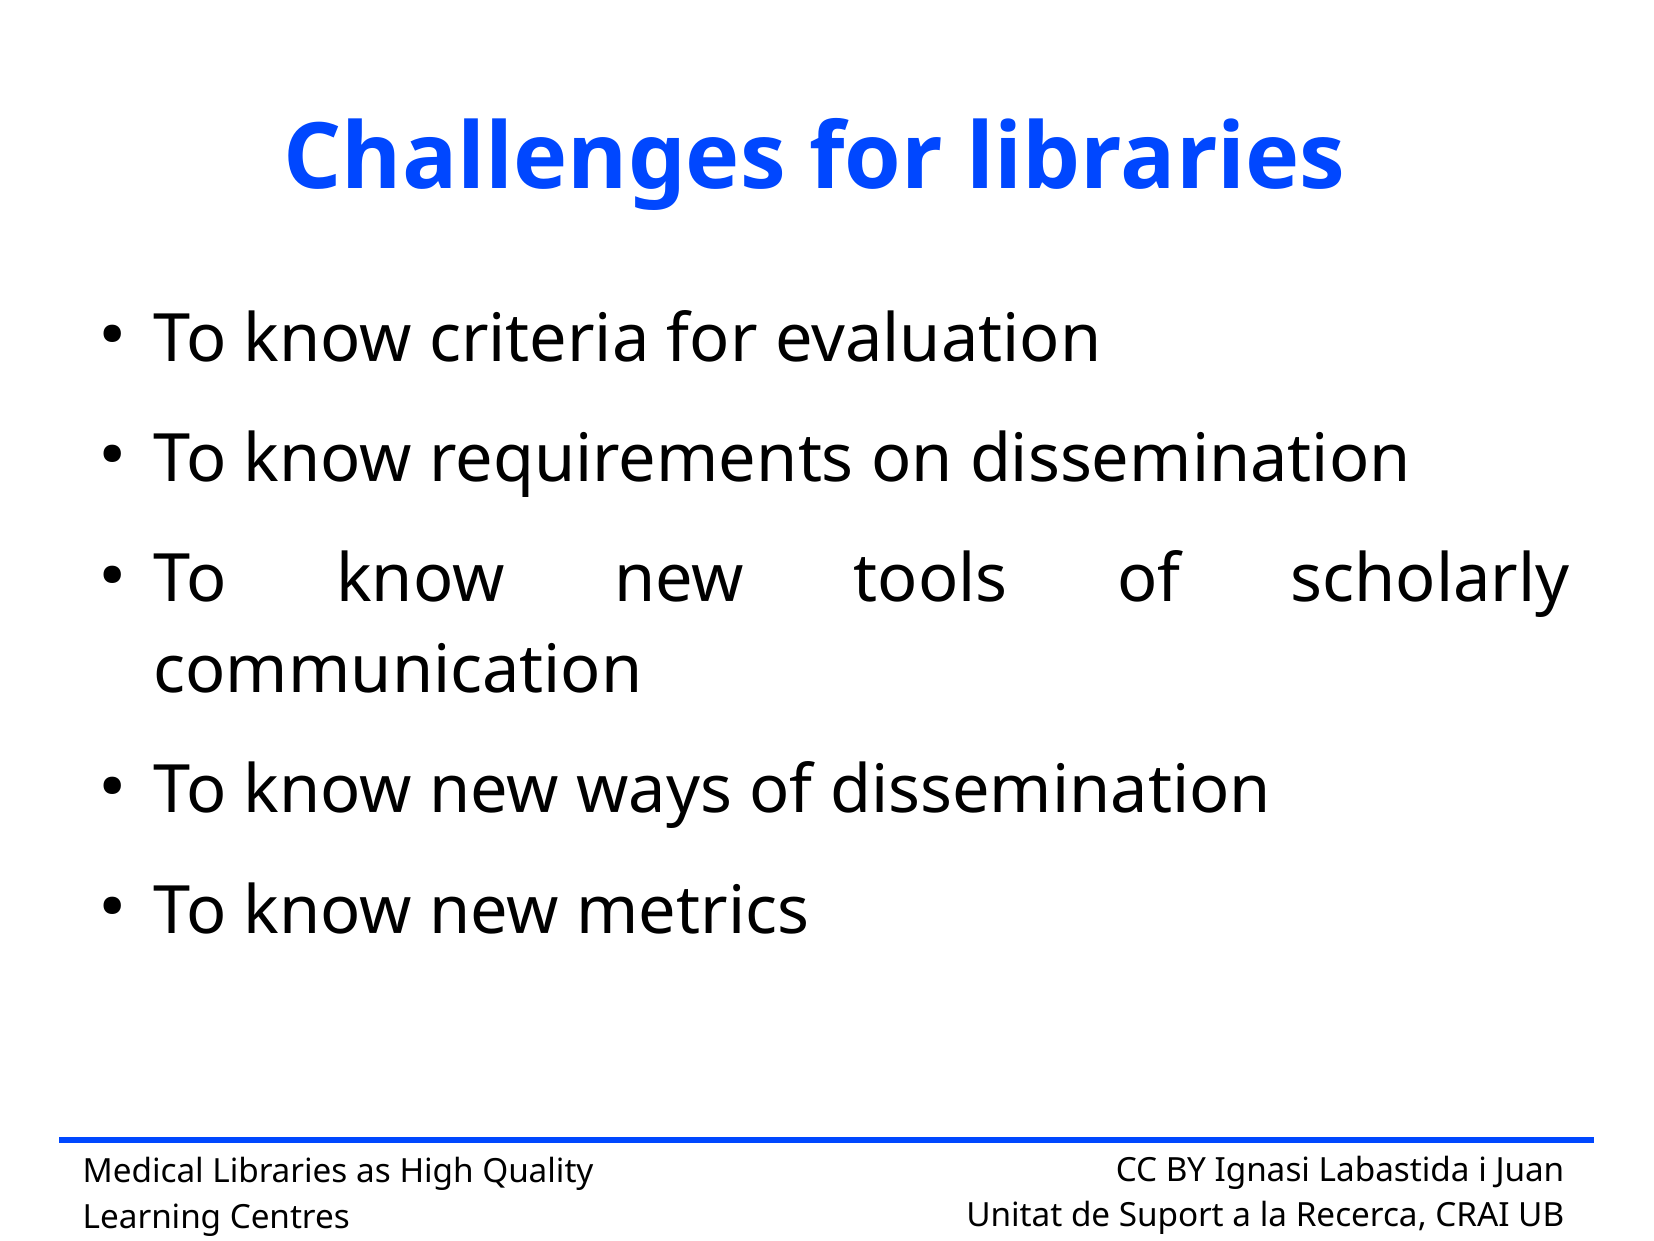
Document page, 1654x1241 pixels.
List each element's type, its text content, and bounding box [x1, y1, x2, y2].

title Challenges for libraries [82, 49, 1571, 257]
list To know criteria for evaluation To know requirements on dissemination To know new tools of scholarly communication To know new ways of dissemination To know new metrics [82, 290, 1571, 1109]
